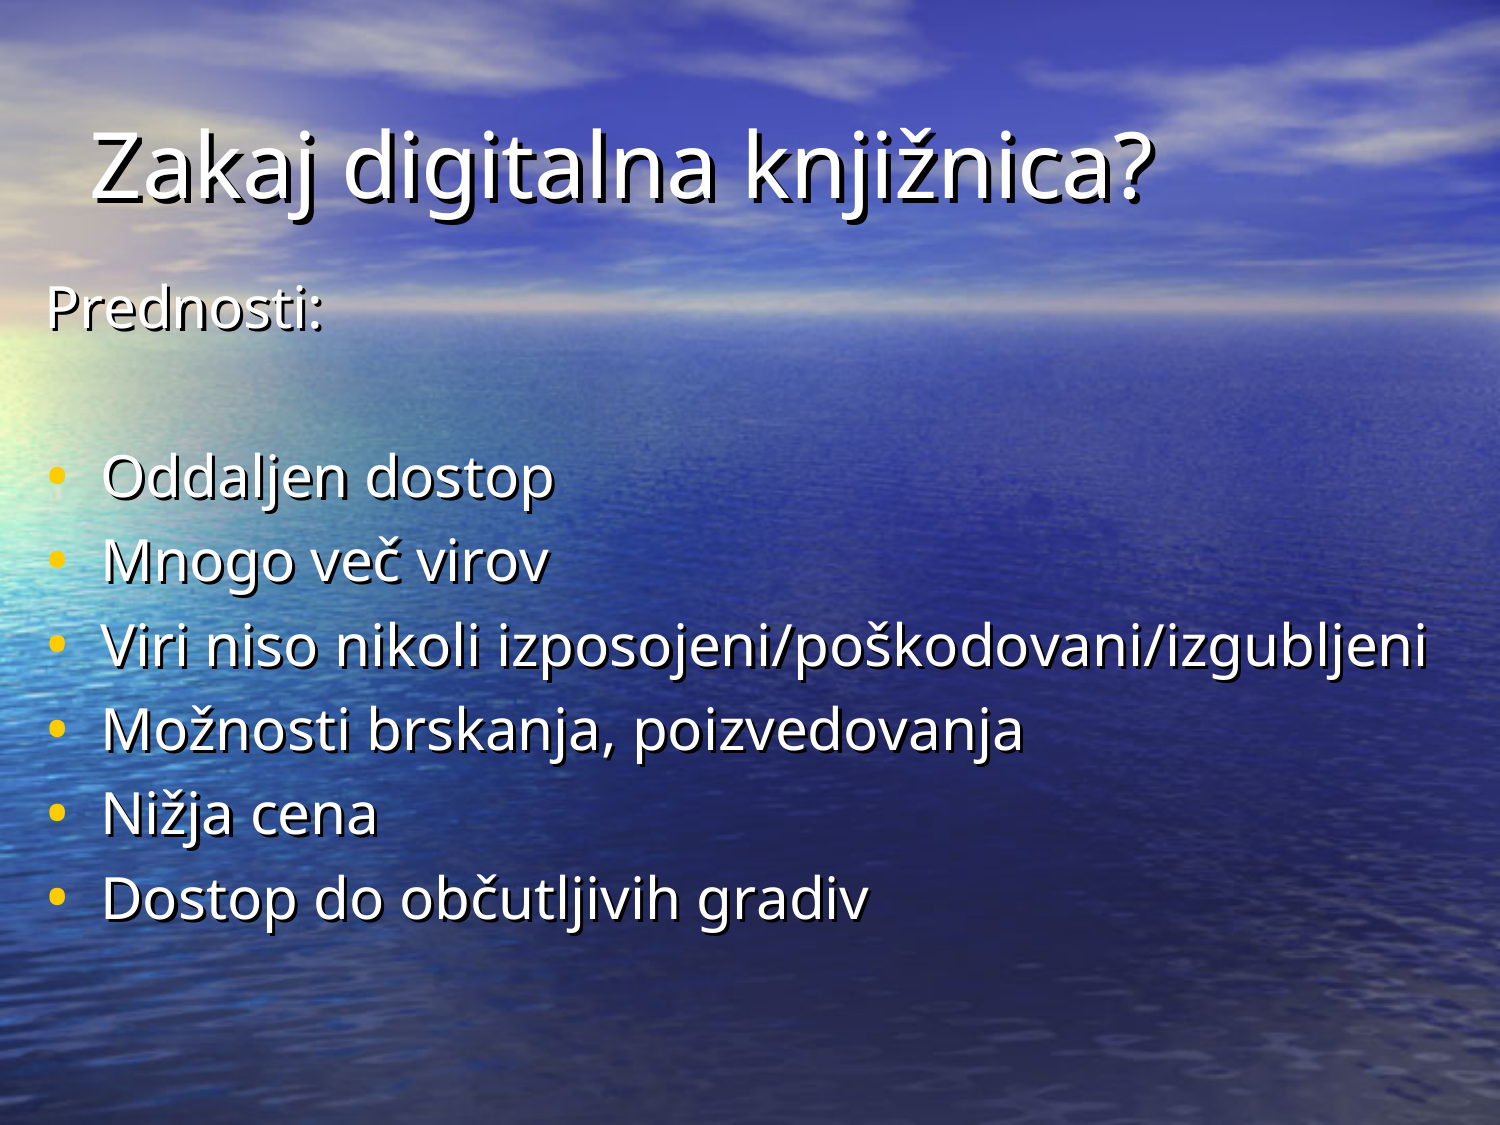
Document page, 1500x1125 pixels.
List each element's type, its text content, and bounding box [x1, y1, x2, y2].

title Zakaj digitalna knjižnica? [75, 47, 1426, 262]
list Prednosti: Oddaljen dostop Mnogo več virov Viri niso nikoli izposojeni/poškodovani/izgubljeni Možnosti brskanja, poizvedovanja Nižja cena Dostop do občutljivih gradiv [29, 262, 1500, 1041]
picture [0, 0, 1500, 1125]
